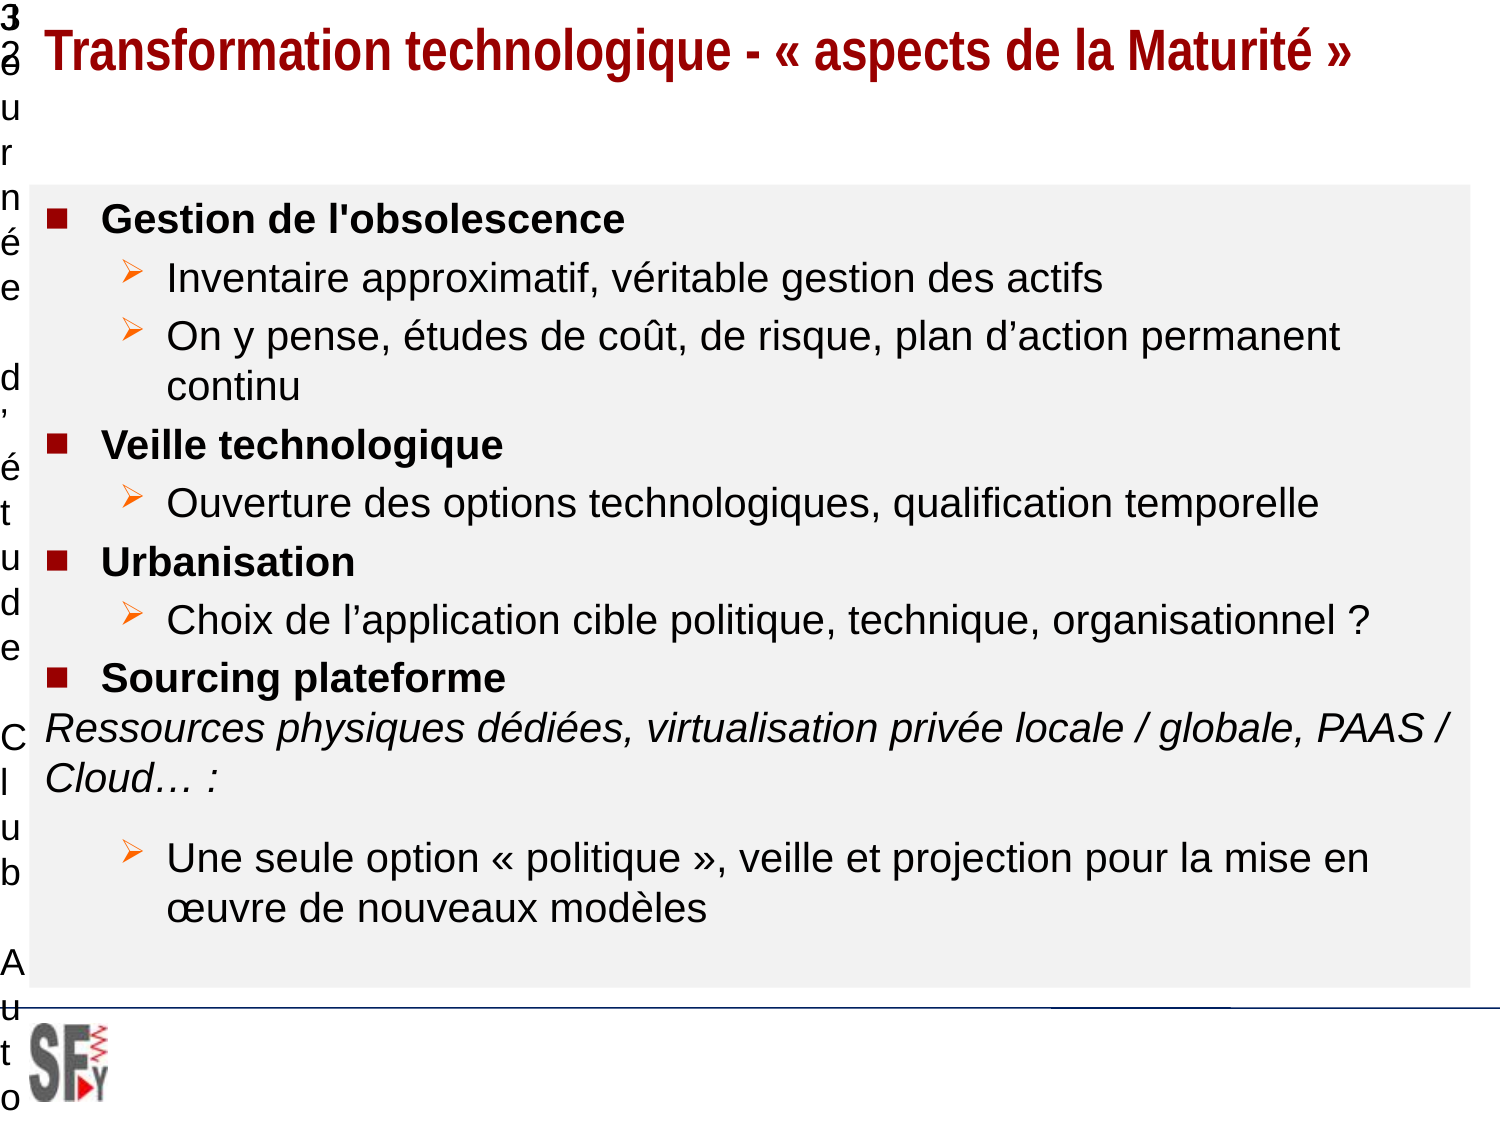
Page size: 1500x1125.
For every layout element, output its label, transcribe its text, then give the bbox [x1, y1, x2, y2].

title Transformation technologique - « aspects de la Maturité » [29, 12, 1471, 138]
list Gestion de l'obsolescence Inventaire approximatif, véritable gestion des actifs On y pense, études de coût, de risque, plan d’action permanent continu Veille technologique Ouverture des options technologiques, qualification temporelle Urbanisation Choix de l’application cible politique, technique, organisationnel ? Sourcing plateforme Ressources physiques dédiées, virtualisation privée locale / globale, PAAS / Cloud… : Une seule option « politique », veille et projection pour la mise en œuvre de nouveaux modèles [29, 184, 1471, 988]
picture [29, 1023, 108, 1102]
